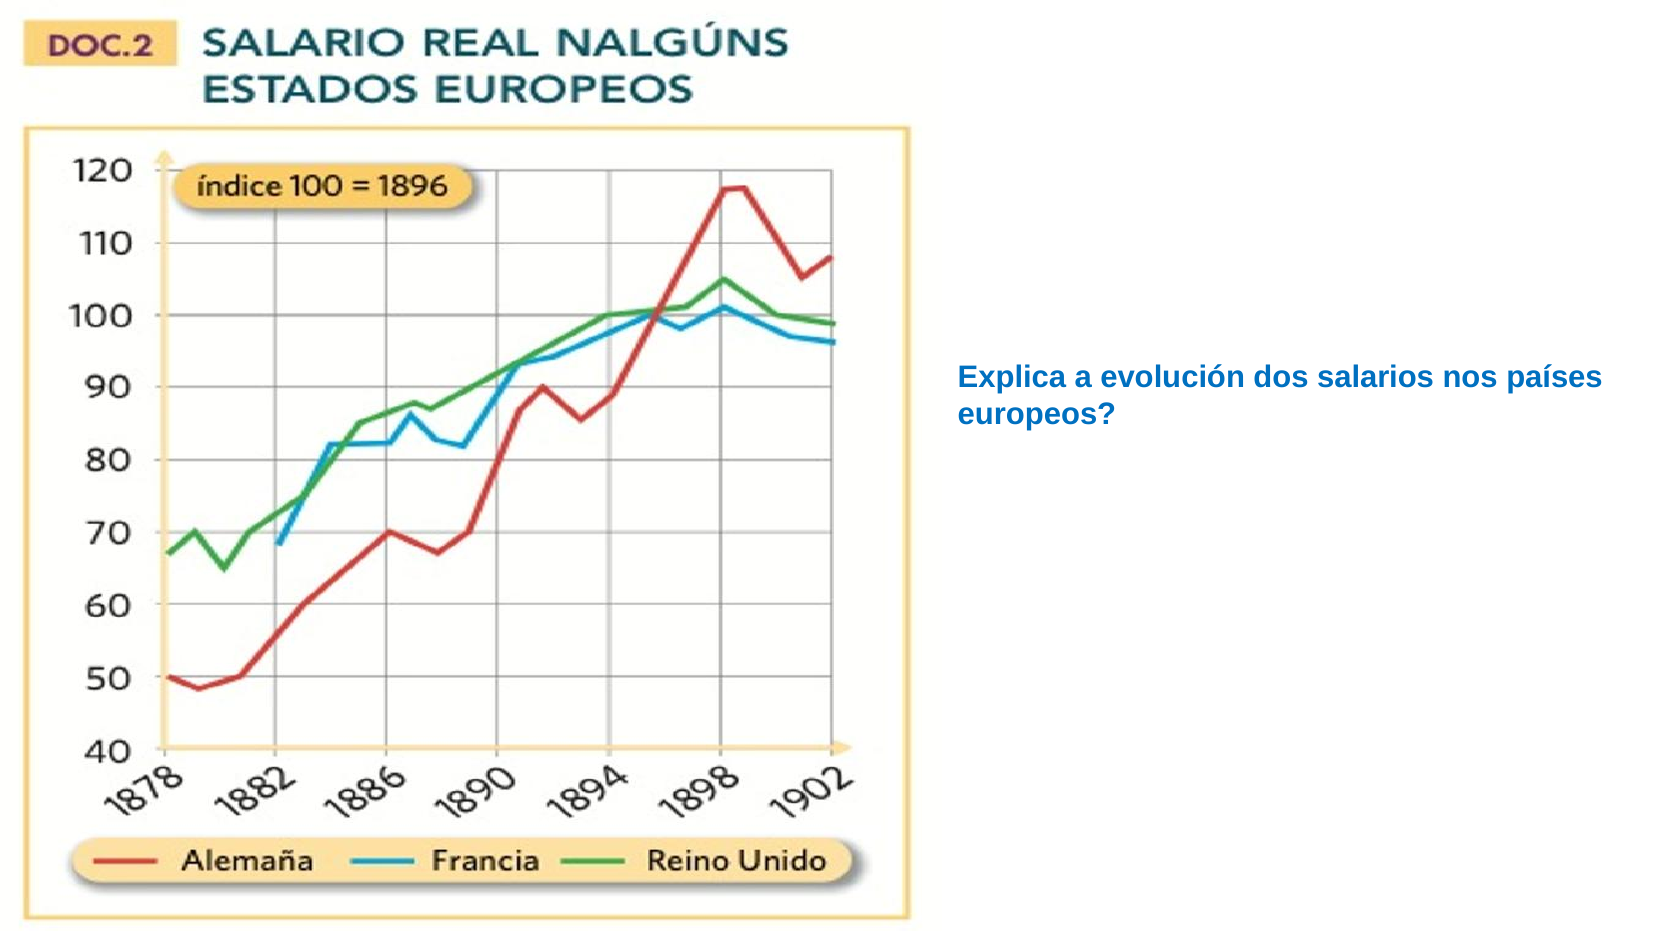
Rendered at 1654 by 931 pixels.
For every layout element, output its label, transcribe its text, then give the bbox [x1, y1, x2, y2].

picture [0, 0, 942, 931]
text_box Explica a evolución dos salarios nos países europeos? [942, 348, 1654, 439]
